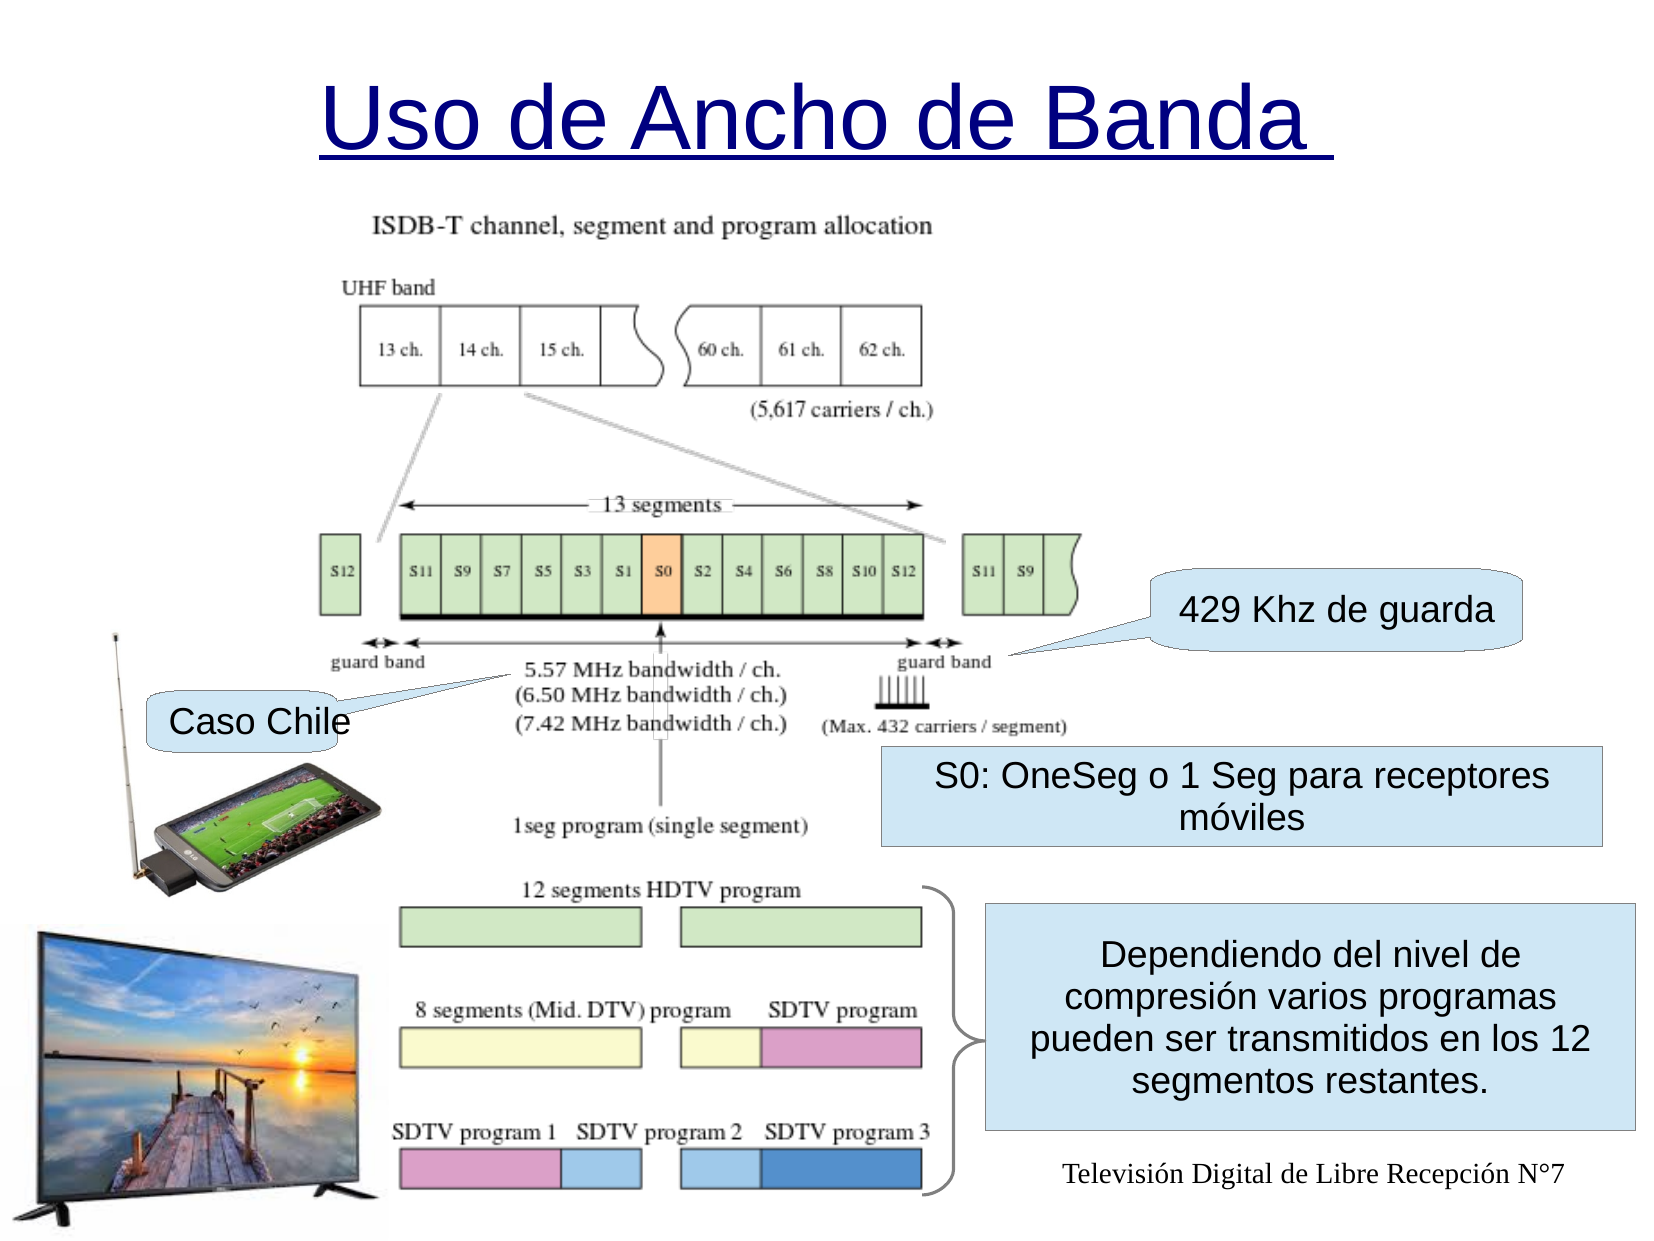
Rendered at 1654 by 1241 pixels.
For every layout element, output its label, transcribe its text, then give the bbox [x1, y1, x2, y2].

text_box 429 Khz de guarda [1008, 568, 1523, 656]
text_box Dependiendo del nivel de compresión varios programas pueden ser transmitidos en los 12 segmentos restantes. [985, 903, 1636, 1131]
text_box Caso Chile [146, 674, 511, 753]
text_box S0: OneSeg o 1 Seg para receptores móviles [881, 746, 1603, 847]
title Uso de Ancho de Banda [82, 49, 1571, 187]
picture [0, 186, 1093, 1241]
